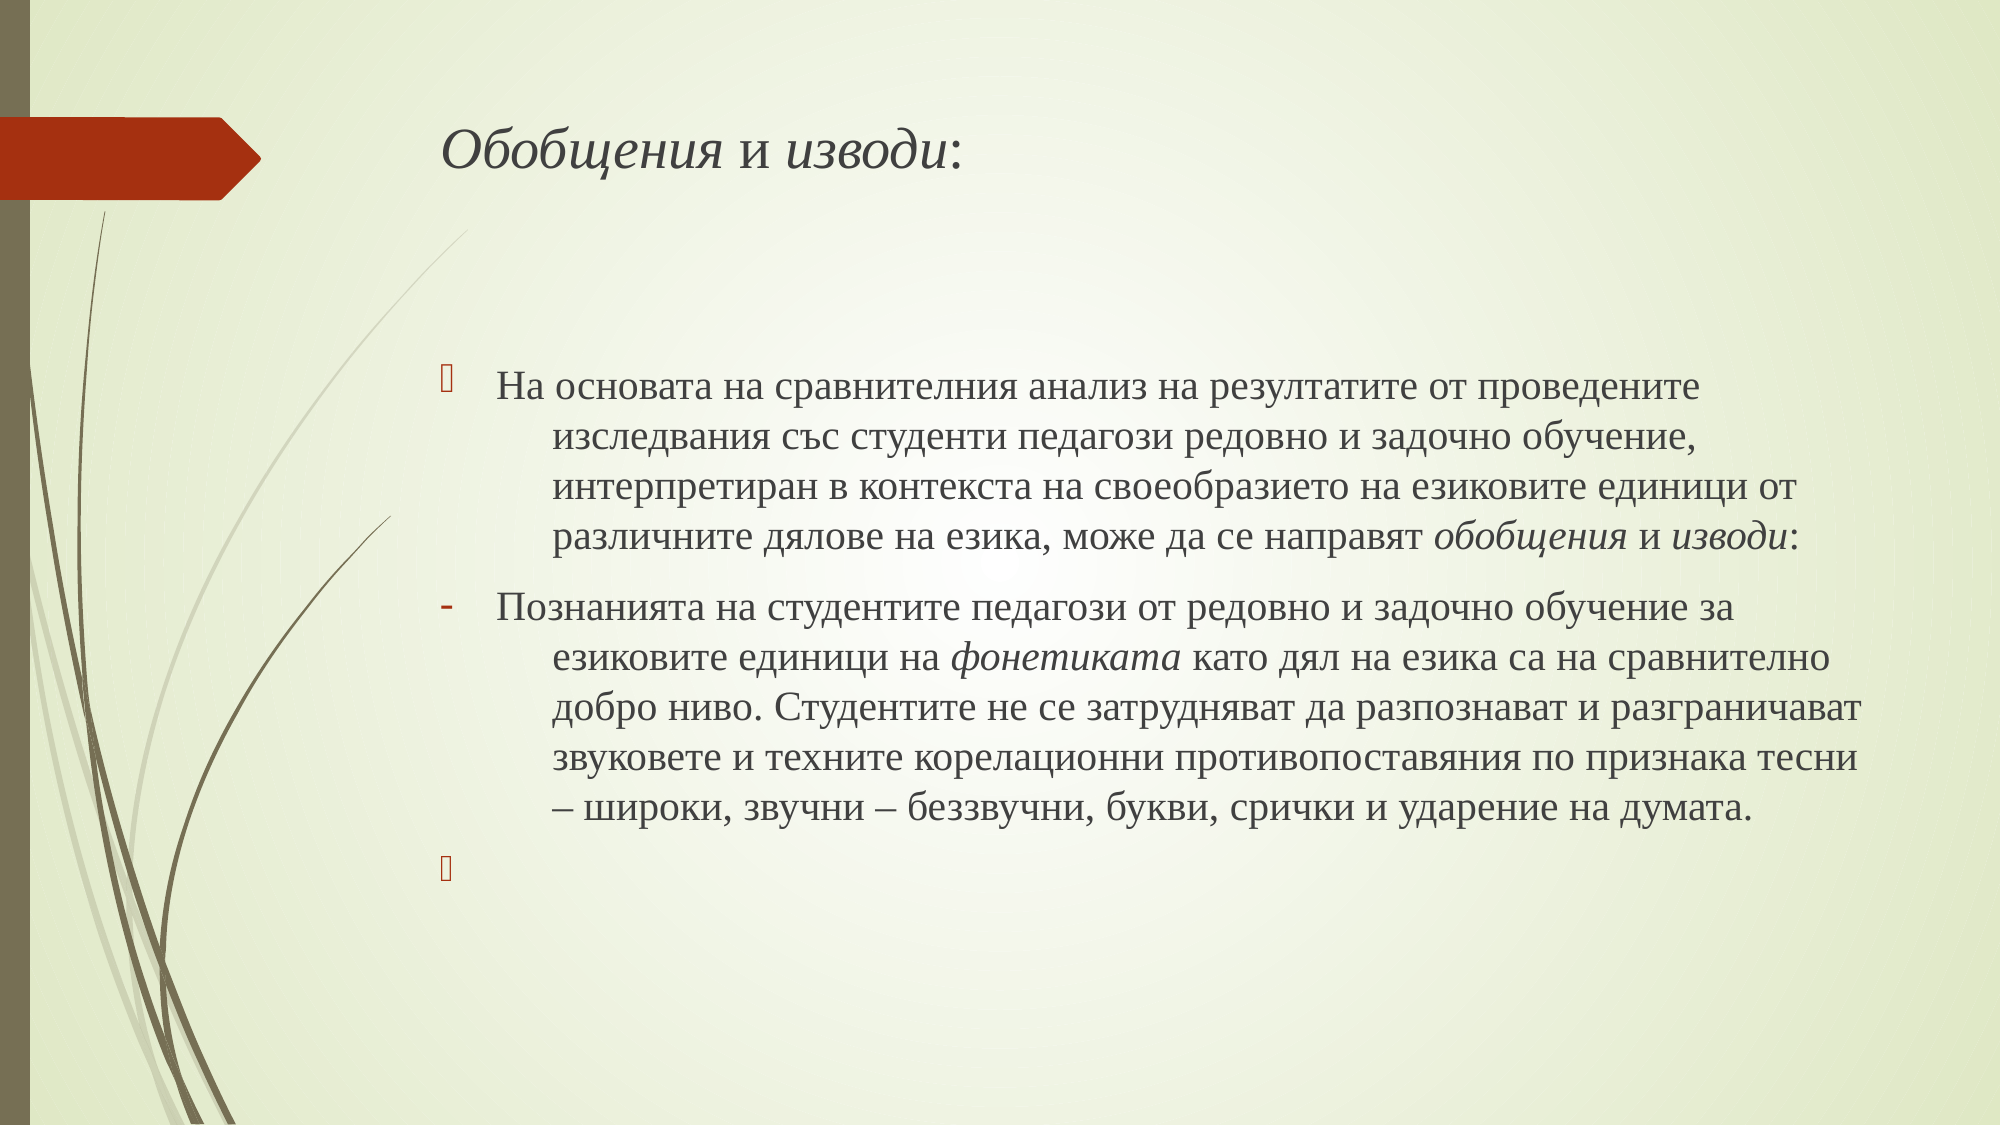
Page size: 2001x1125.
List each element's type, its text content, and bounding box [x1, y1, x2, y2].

list На основата на сравнителния анализ на резултатите от проведените изследвания със студенти педагози редовно и задочно обучение, интерпретиран в контекста на своеобразието на езиковите единици от различните дялове на езика, може да се направят обобщения и изводи: Познанията на студентите педагози от редовно и задочно обучение за езиковите единици на фонетиката като дял на езика са на сравнително добро ниво. Студентите не се затрудняват да разпознават и разграничават звуковете и техните корелационни противопоставяния по признака тесни – широки, звучни – беззвучни, букви, срички и ударение на думата. [424, 350, 1888, 970]
title Обобщения и изводи: [425, 102, 1888, 313]
